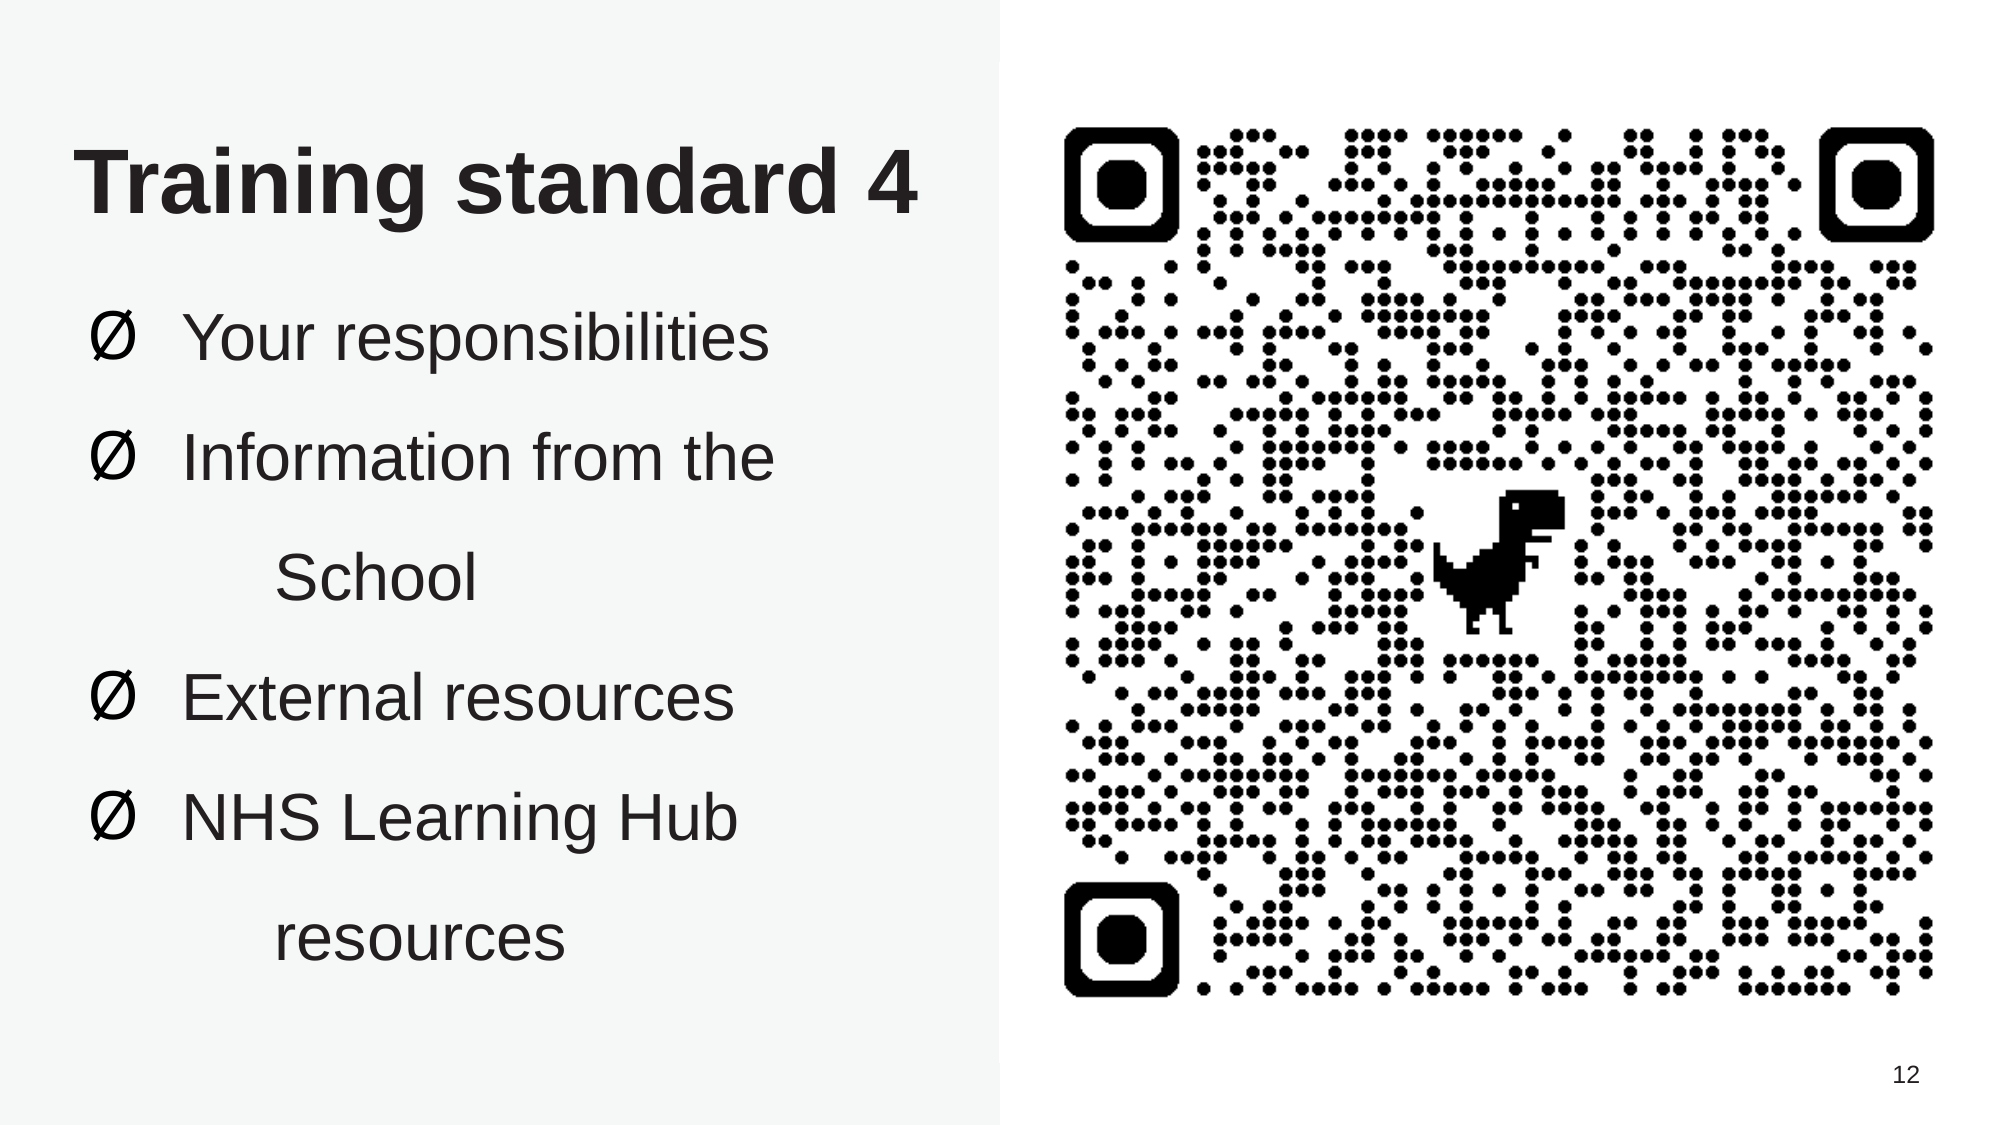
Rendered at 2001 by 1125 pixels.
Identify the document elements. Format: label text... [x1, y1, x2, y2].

title Training standard 4 [58, 136, 999, 359]
picture [999, 62, 2000, 1063]
text_box Your responsibilities Information from the School External resources NHS Learning Hub resources [72, 246, 1000, 974]
